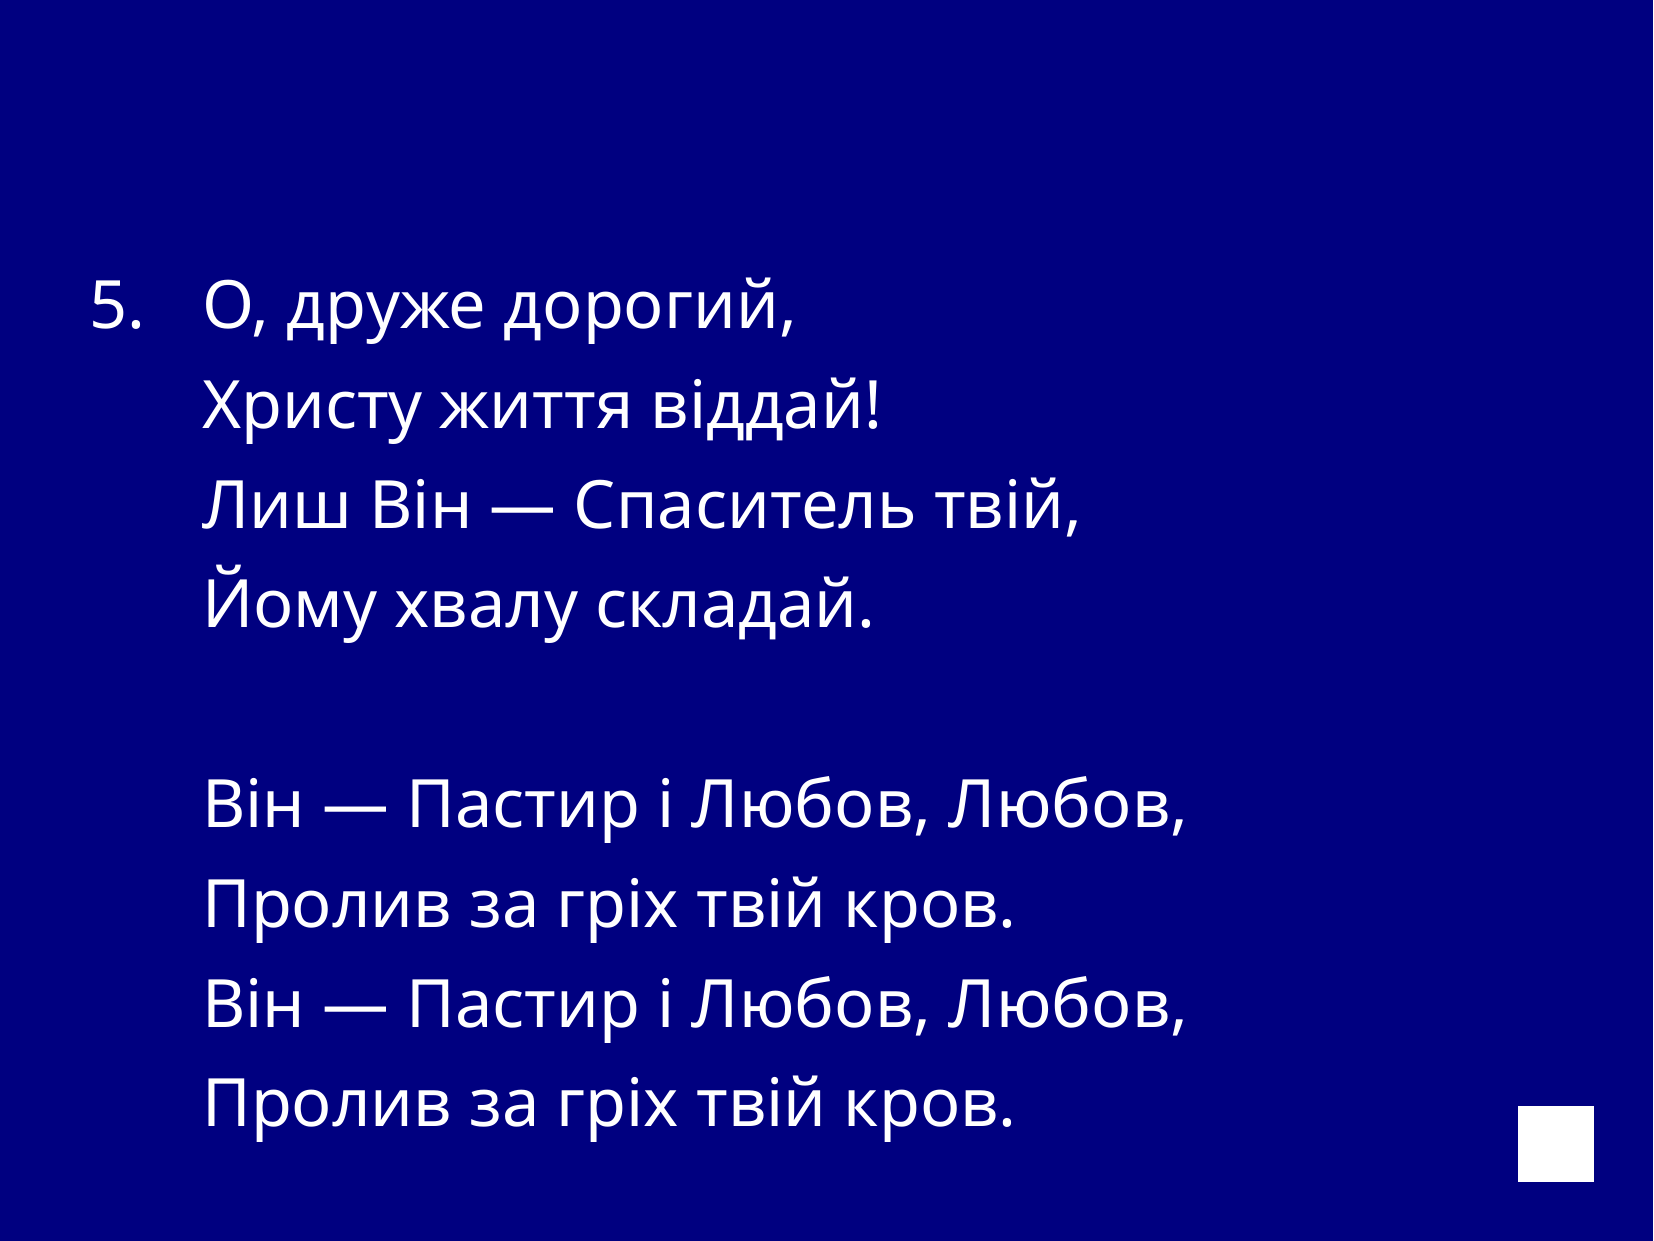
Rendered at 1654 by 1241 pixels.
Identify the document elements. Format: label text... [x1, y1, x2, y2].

text_box 5. О, друже дорогий, Христу життя віддай! Лиш Він ― Спаситель твій, Йому хвалу складай. Він ― Пастир і Любов, Любов, Пролив за гріх твій кров. Він ― Пастир і Любов, Любов, Пролив за гріх твій кров. [75, 150, 1576, 1163]
text_box [1518, 1106, 1594, 1182]
